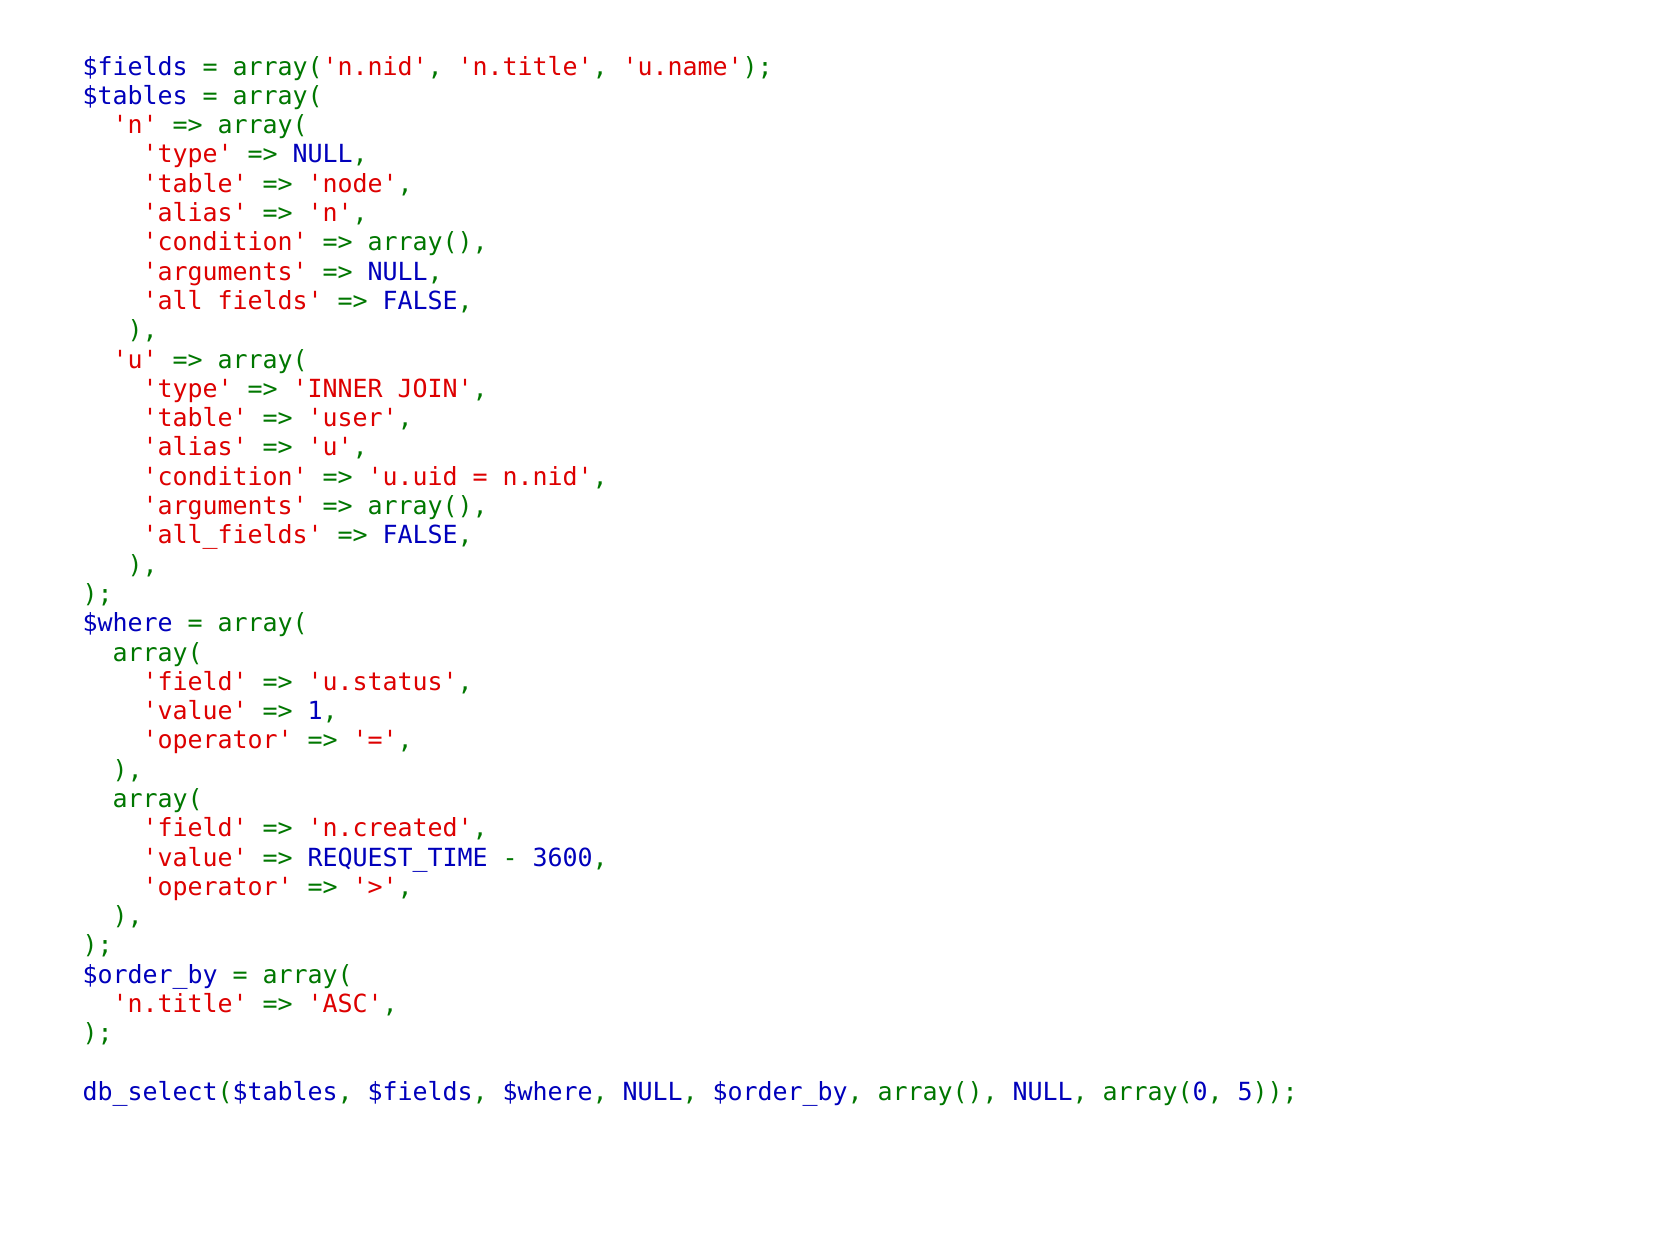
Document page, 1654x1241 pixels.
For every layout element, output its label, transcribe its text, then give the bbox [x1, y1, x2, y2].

subtitle $fields = array('n.nid', 'n.title', 'u.name'); $tables = array( 'n' => array( 'type' => NULL, 'table' => 'node', 'alias' => 'n', 'condition' => array(), 'arguments' => NULL, 'all fields' => FALSE, ), 'u' => array( 'type' => 'INNER JOIN', 'table' => 'user', 'alias' => 'u', 'condition' => 'u.uid = n.nid', 'arguments' => array(), 'all_fields' => FALSE, ), ); $where = array( array( 'field' => 'u.status', 'value' => 1, 'operator' => '=', ), array( 'field' => 'n.created', 'value' => REQUEST_TIME - 3600, 'operator' => '>', ), ); $order_by = array( 'n.title' => 'ASC', ); db_select($tables, $fields, $where, NULL, $order_by, array(), NULL, array(0, 5)); [82, 49, 1571, 1109]
